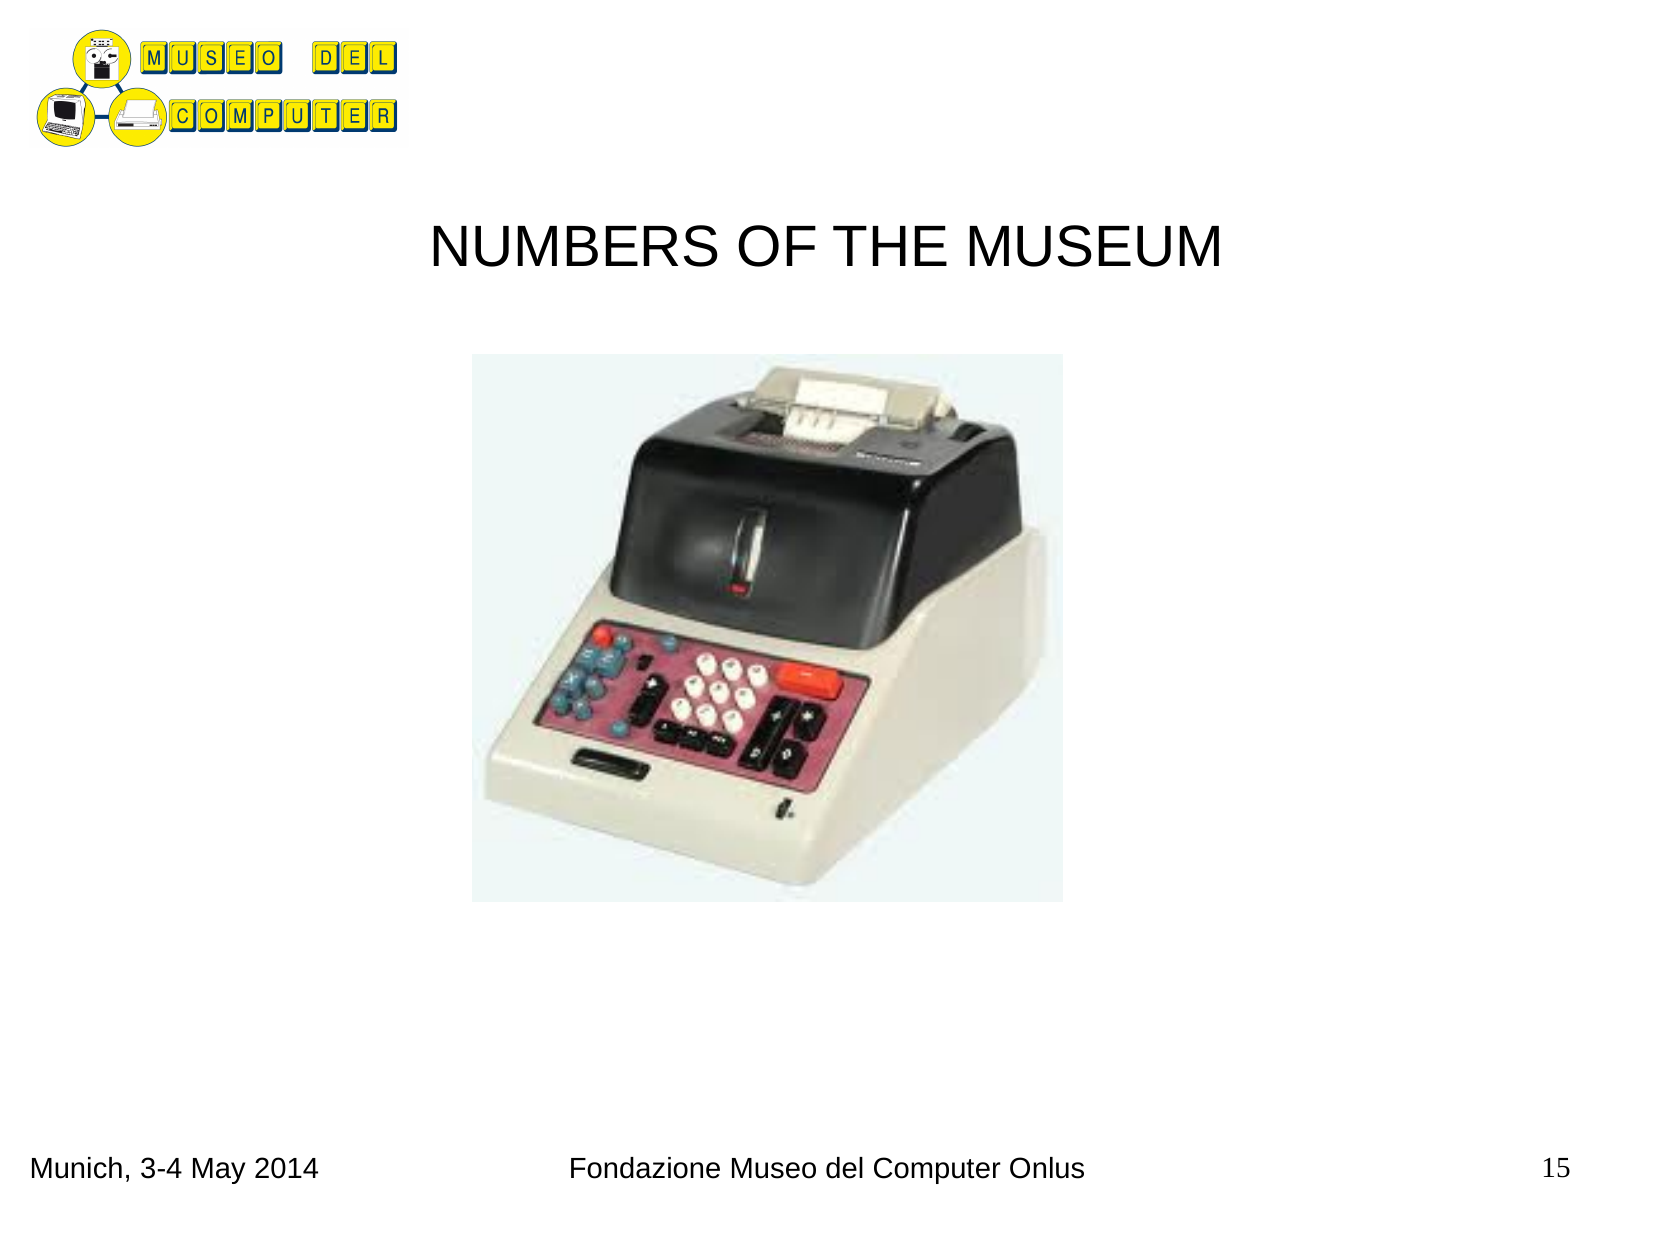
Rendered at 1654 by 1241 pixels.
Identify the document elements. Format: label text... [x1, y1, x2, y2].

picture [29, 28, 409, 148]
text_box NUMBERS OF THE MUSEUM [118, 206, 1536, 287]
picture [472, 354, 1063, 902]
